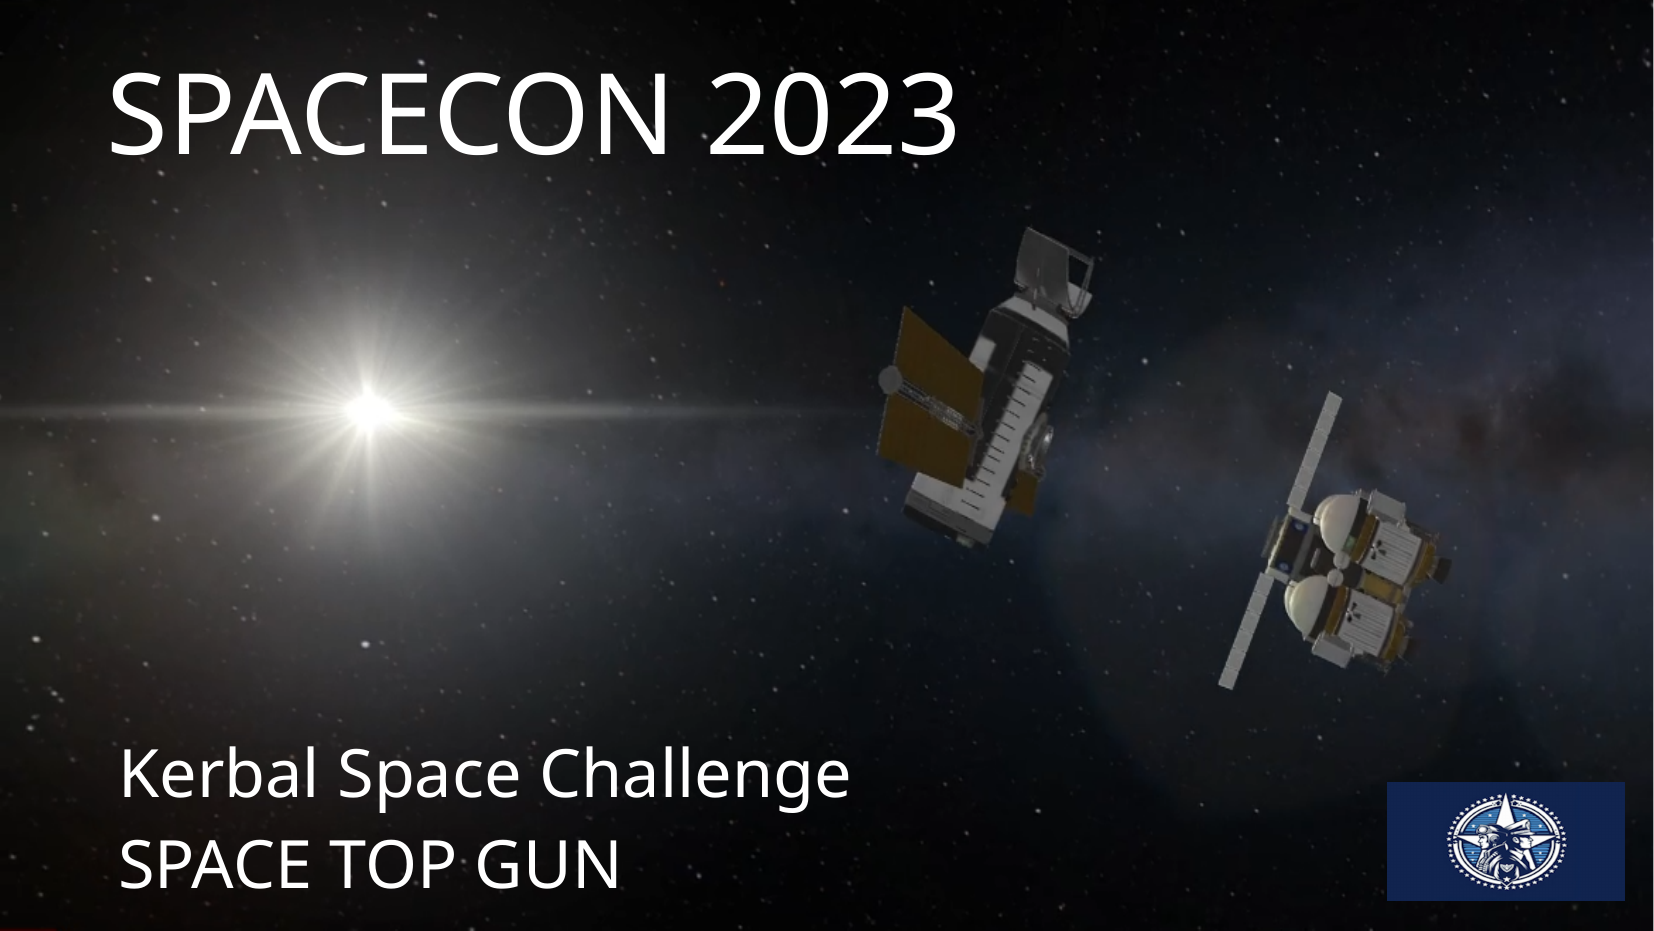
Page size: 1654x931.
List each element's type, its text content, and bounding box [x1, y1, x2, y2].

title SPACECON 2023 [106, 29, 1595, 193]
picture [0, 0, 1654, 931]
subtitle Kerbal Space Challenge SPACE TOP GUN [118, 738, 1607, 897]
